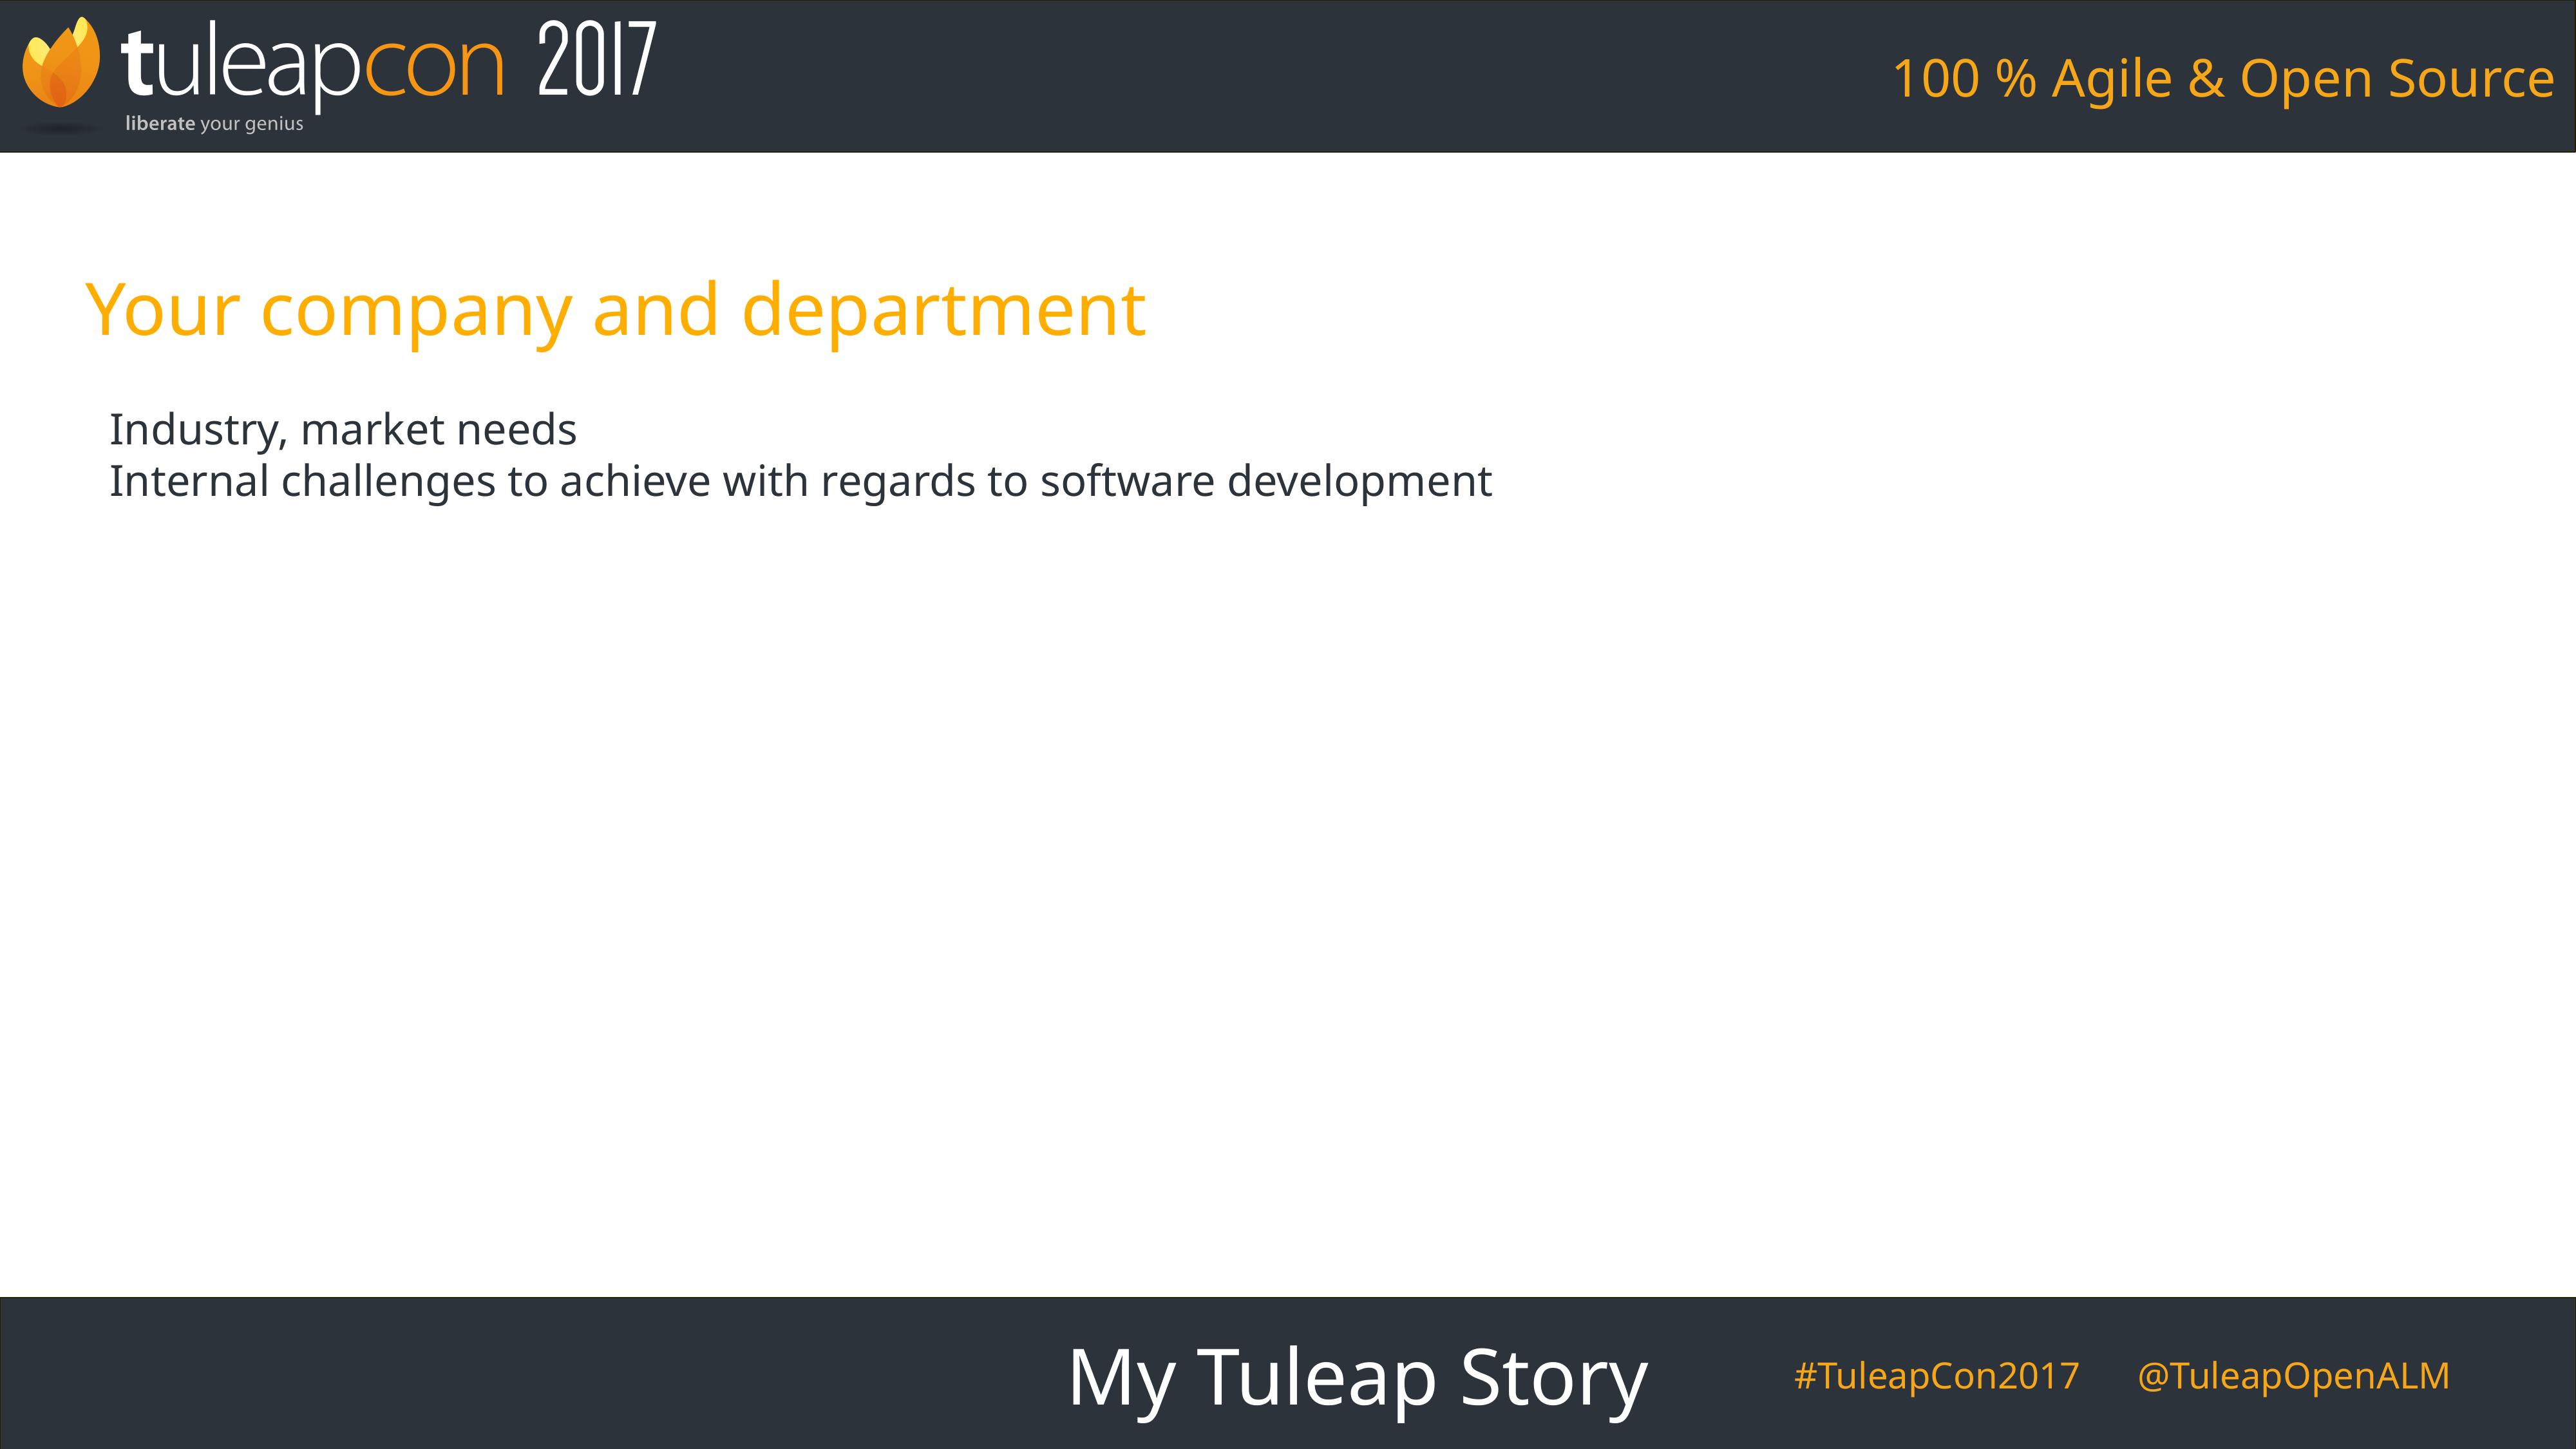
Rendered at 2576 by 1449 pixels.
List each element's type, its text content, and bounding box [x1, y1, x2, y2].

text_box Your company and department Industry, market needs Internal challenges to achieve with regards to software development [80, 257, 2295, 510]
picture [9, 17, 675, 138]
